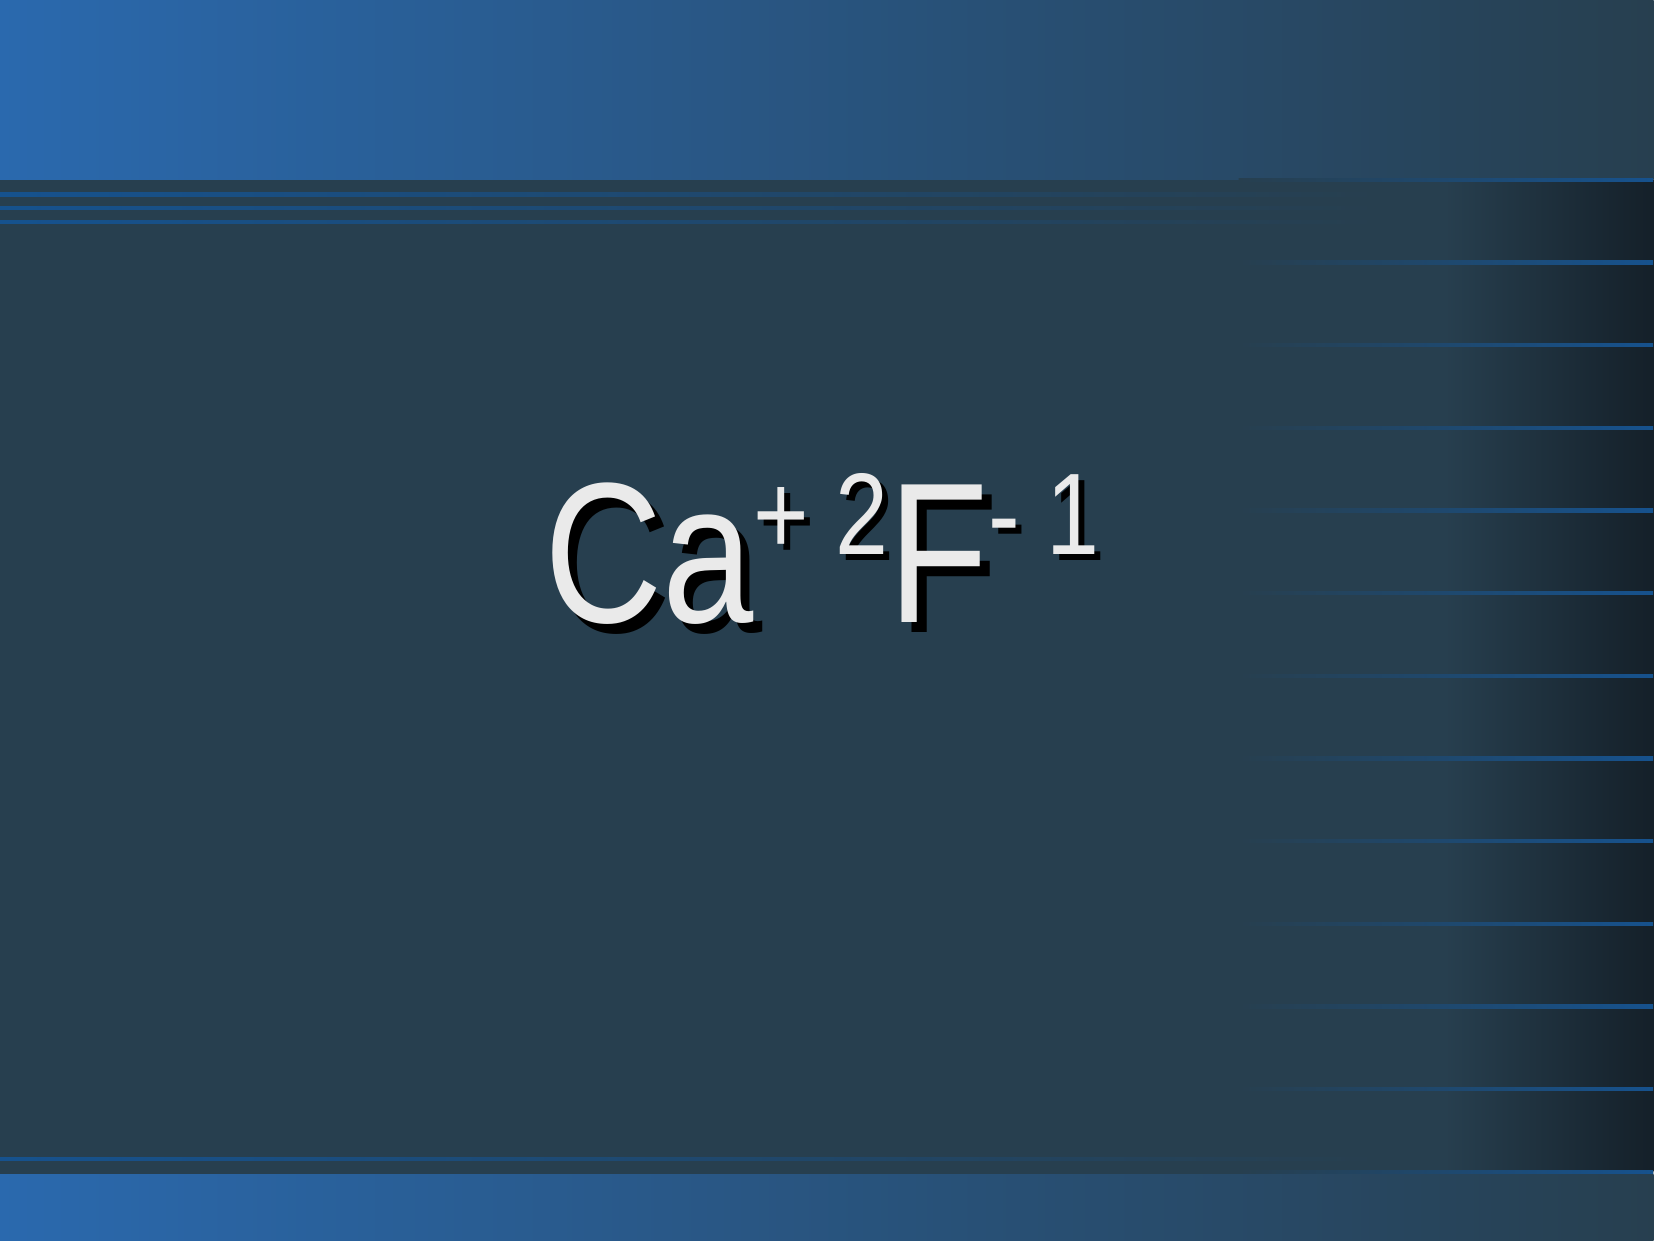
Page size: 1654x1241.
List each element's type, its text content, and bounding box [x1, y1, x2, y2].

subtitle Ca+ 2F- 1 [91, 16, 1553, 1078]
